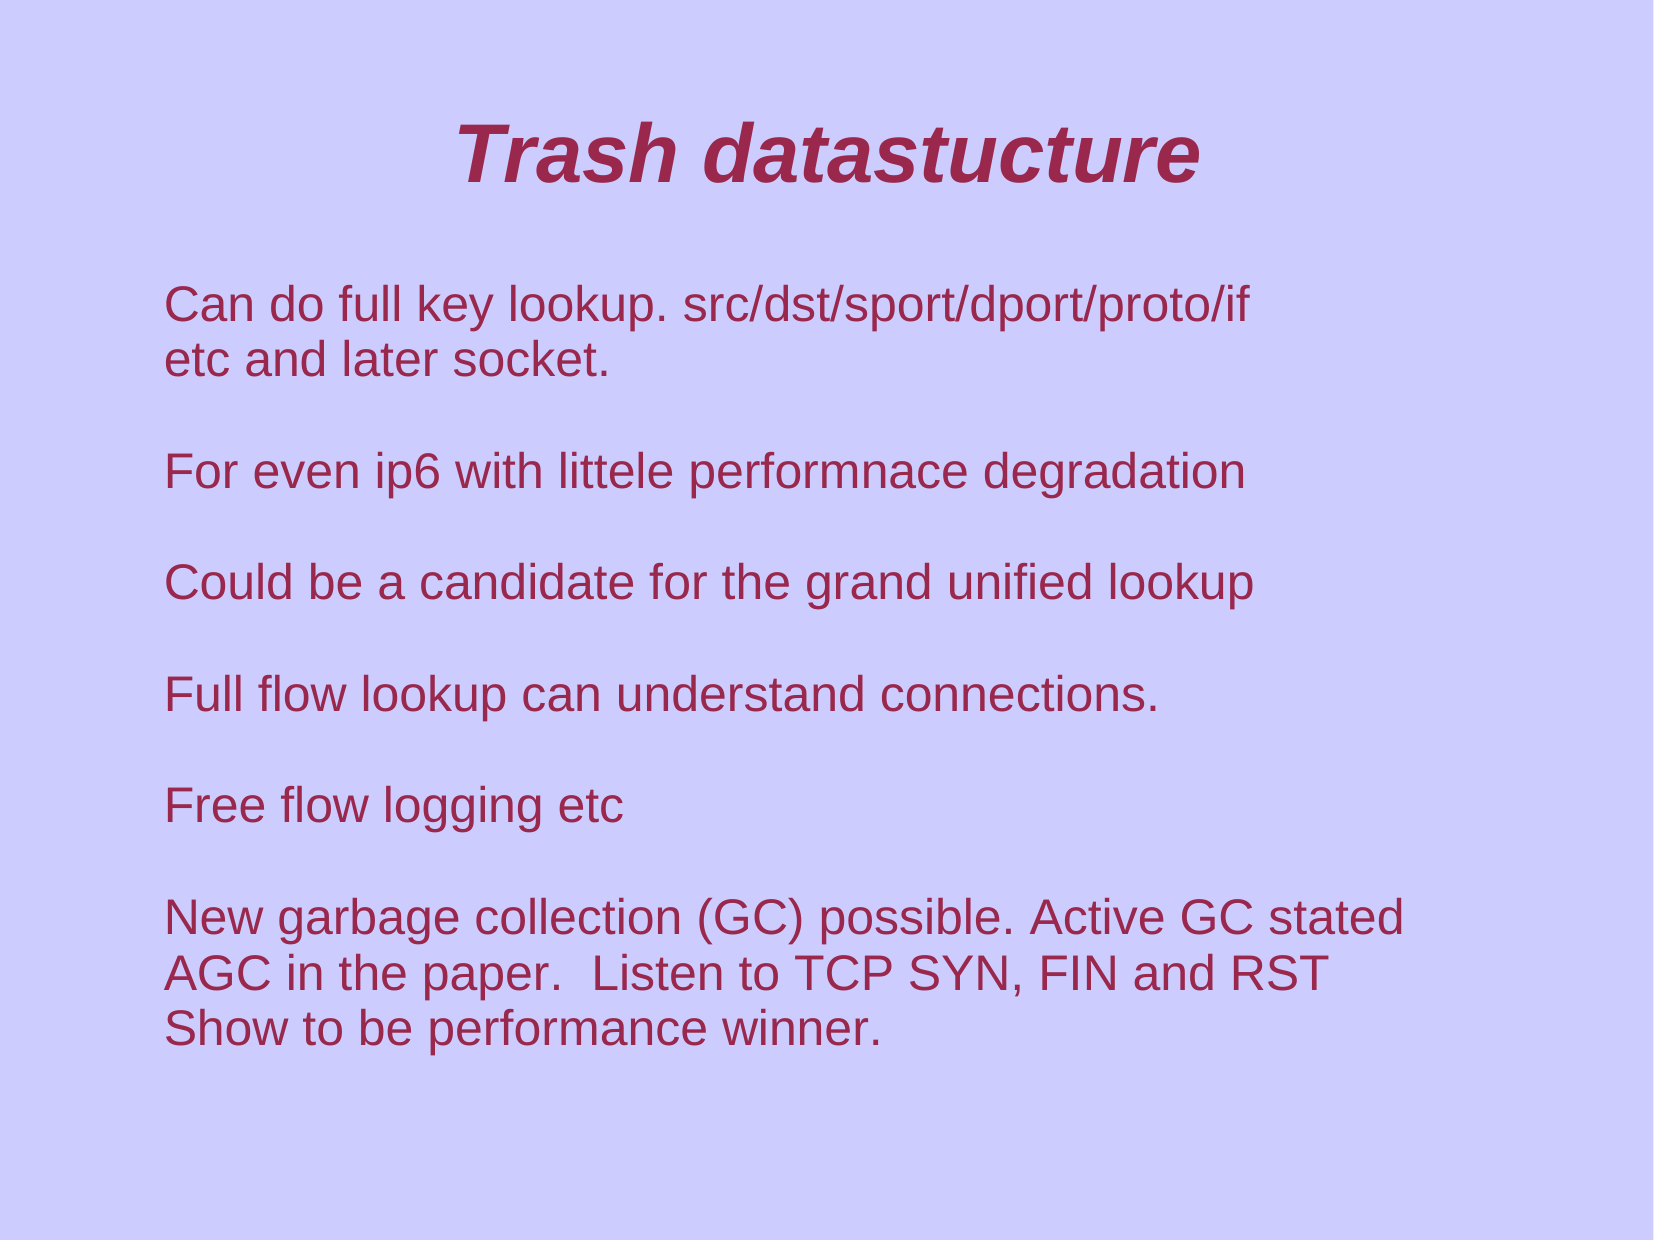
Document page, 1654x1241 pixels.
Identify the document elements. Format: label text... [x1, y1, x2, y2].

title Trash datastucture [121, 49, 1534, 257]
subtitle Can do full key lookup. src/dst/sport/dport/proto/if etc and later socket. For even ip6 with littele performnace degradation Could be a candidate for the grand unified lookup Full flow lookup can understand connections. Free flow logging etc New garbage collection (GC) possible. Active GC stated AGC in the paper. Listen to TCP SYN, FIN and RST Show to be performance winner. [128, 227, 1510, 1161]
